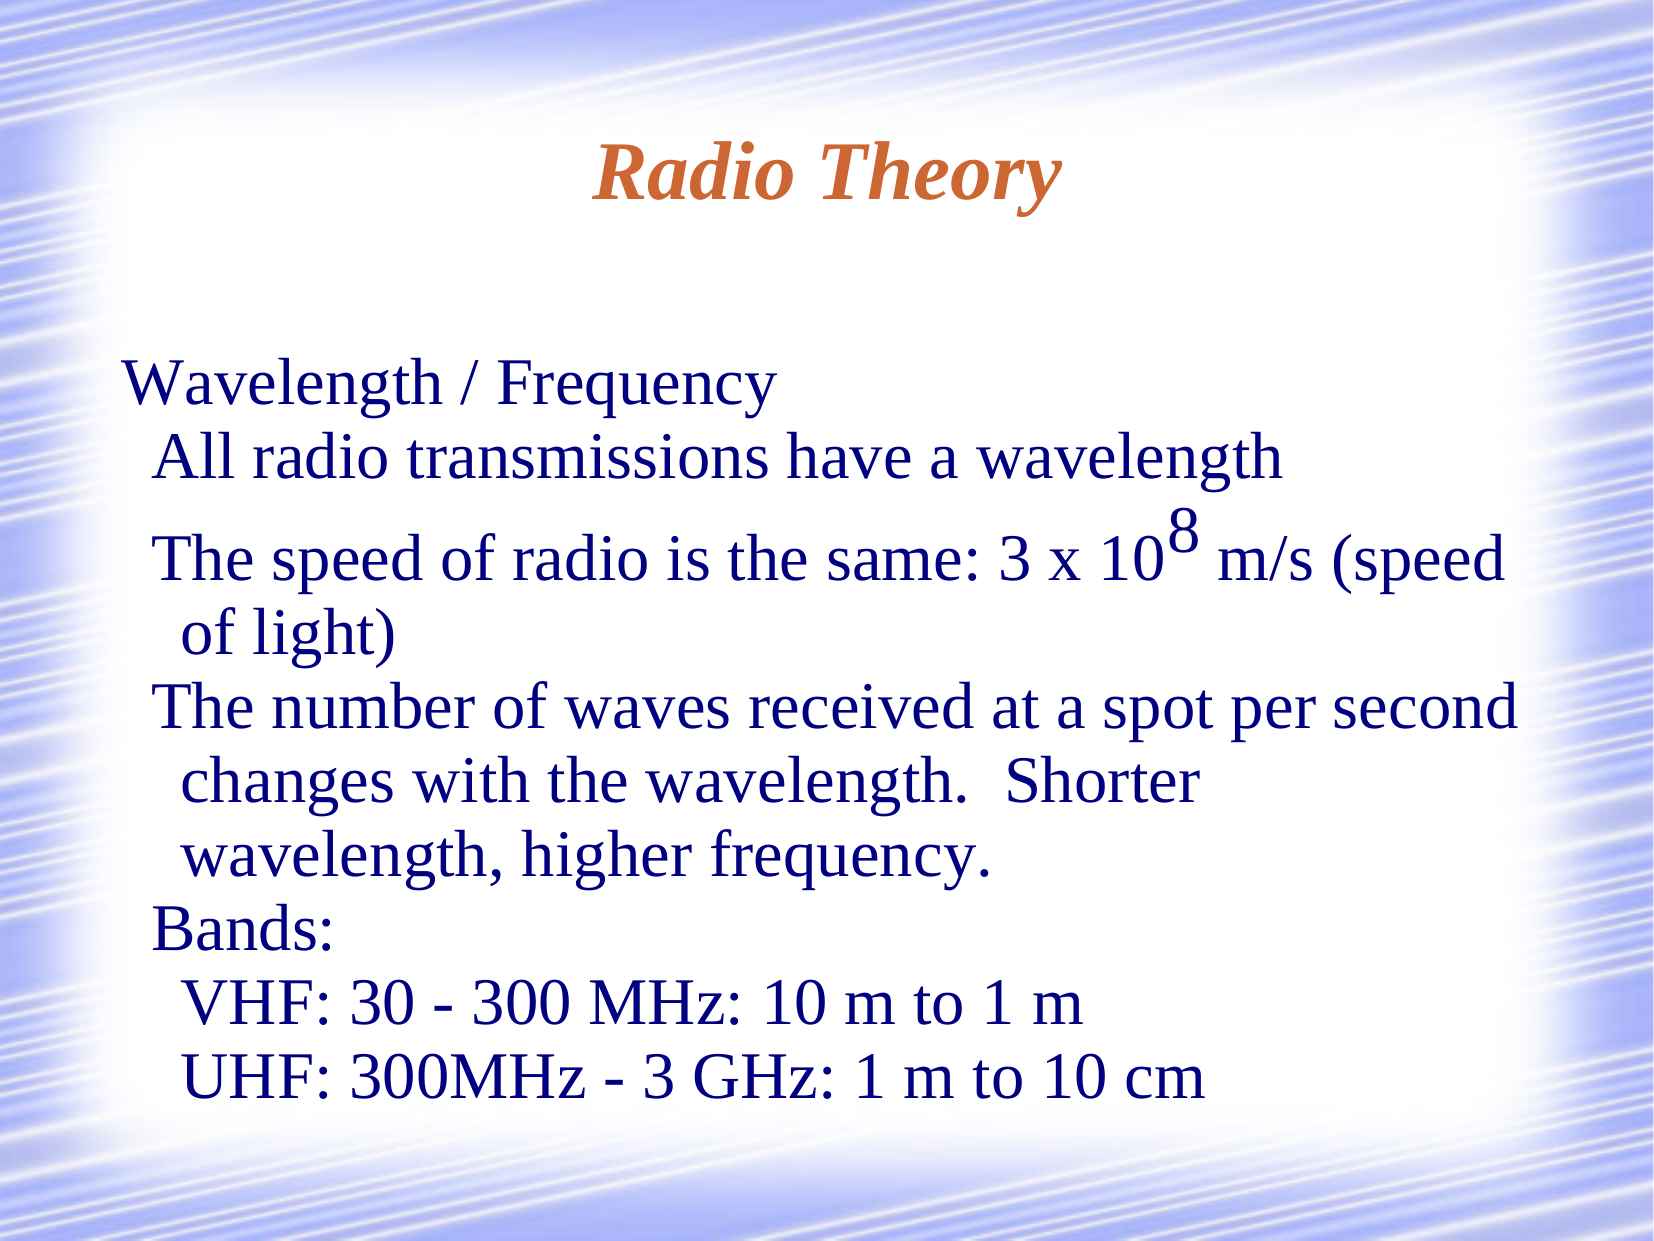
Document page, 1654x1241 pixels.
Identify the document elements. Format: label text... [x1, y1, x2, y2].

title Radio Theory [121, 67, 1534, 275]
picture [0, 0, 1654, 1241]
list Wavelength / Frequency All radio transmissions have a wavelength The speed of radio is the same: 3 x 108 m/s (speed of light) The number of waves received at a spot per second changes with the wavelength. Shorter wavelength, higher frequency. Bands: VHF: 30 - 300 MHz: 10 m to 1 m UHF: 300MHz - 3 GHz: 1 m to 10 cm [121, 344, 1534, 1127]
